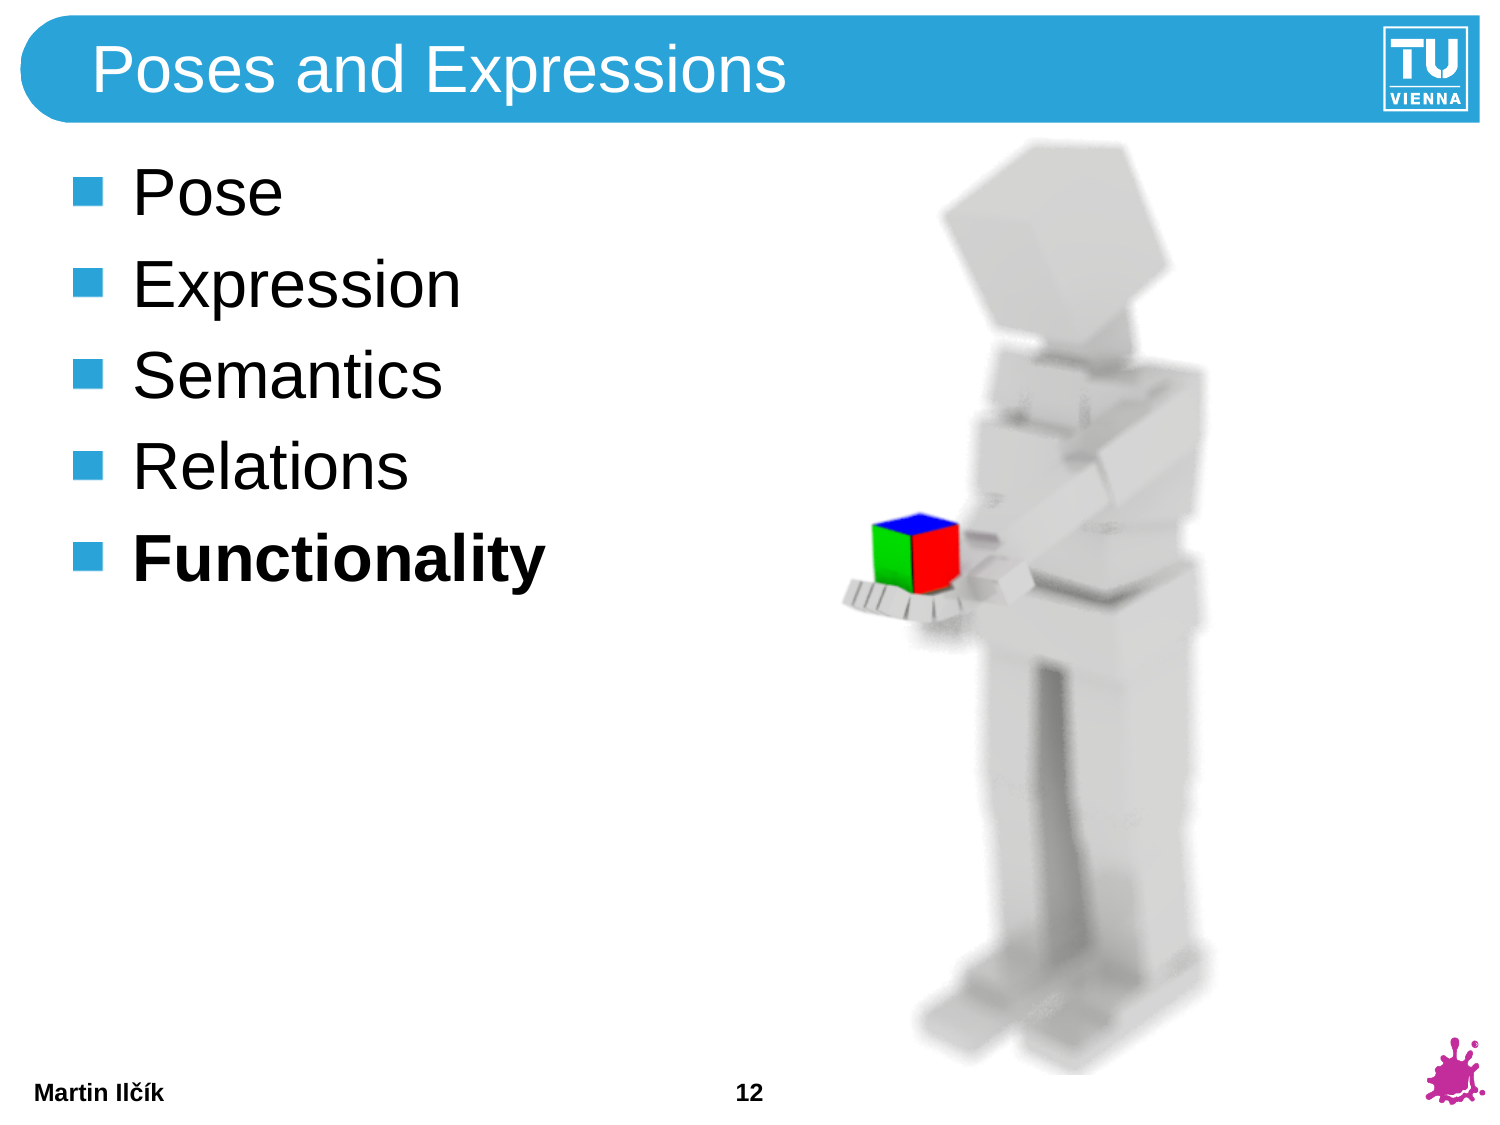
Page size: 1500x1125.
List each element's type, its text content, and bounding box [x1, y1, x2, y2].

text_box Martin Ilčík [19, 1068, 636, 1118]
title Poses and Expressions [76, 7, 1350, 132]
picture [803, 129, 1239, 1075]
list Pose Expression Semantics Relations Functionality [59, 147, 803, 1046]
text_box 41 [661, 1067, 838, 1118]
